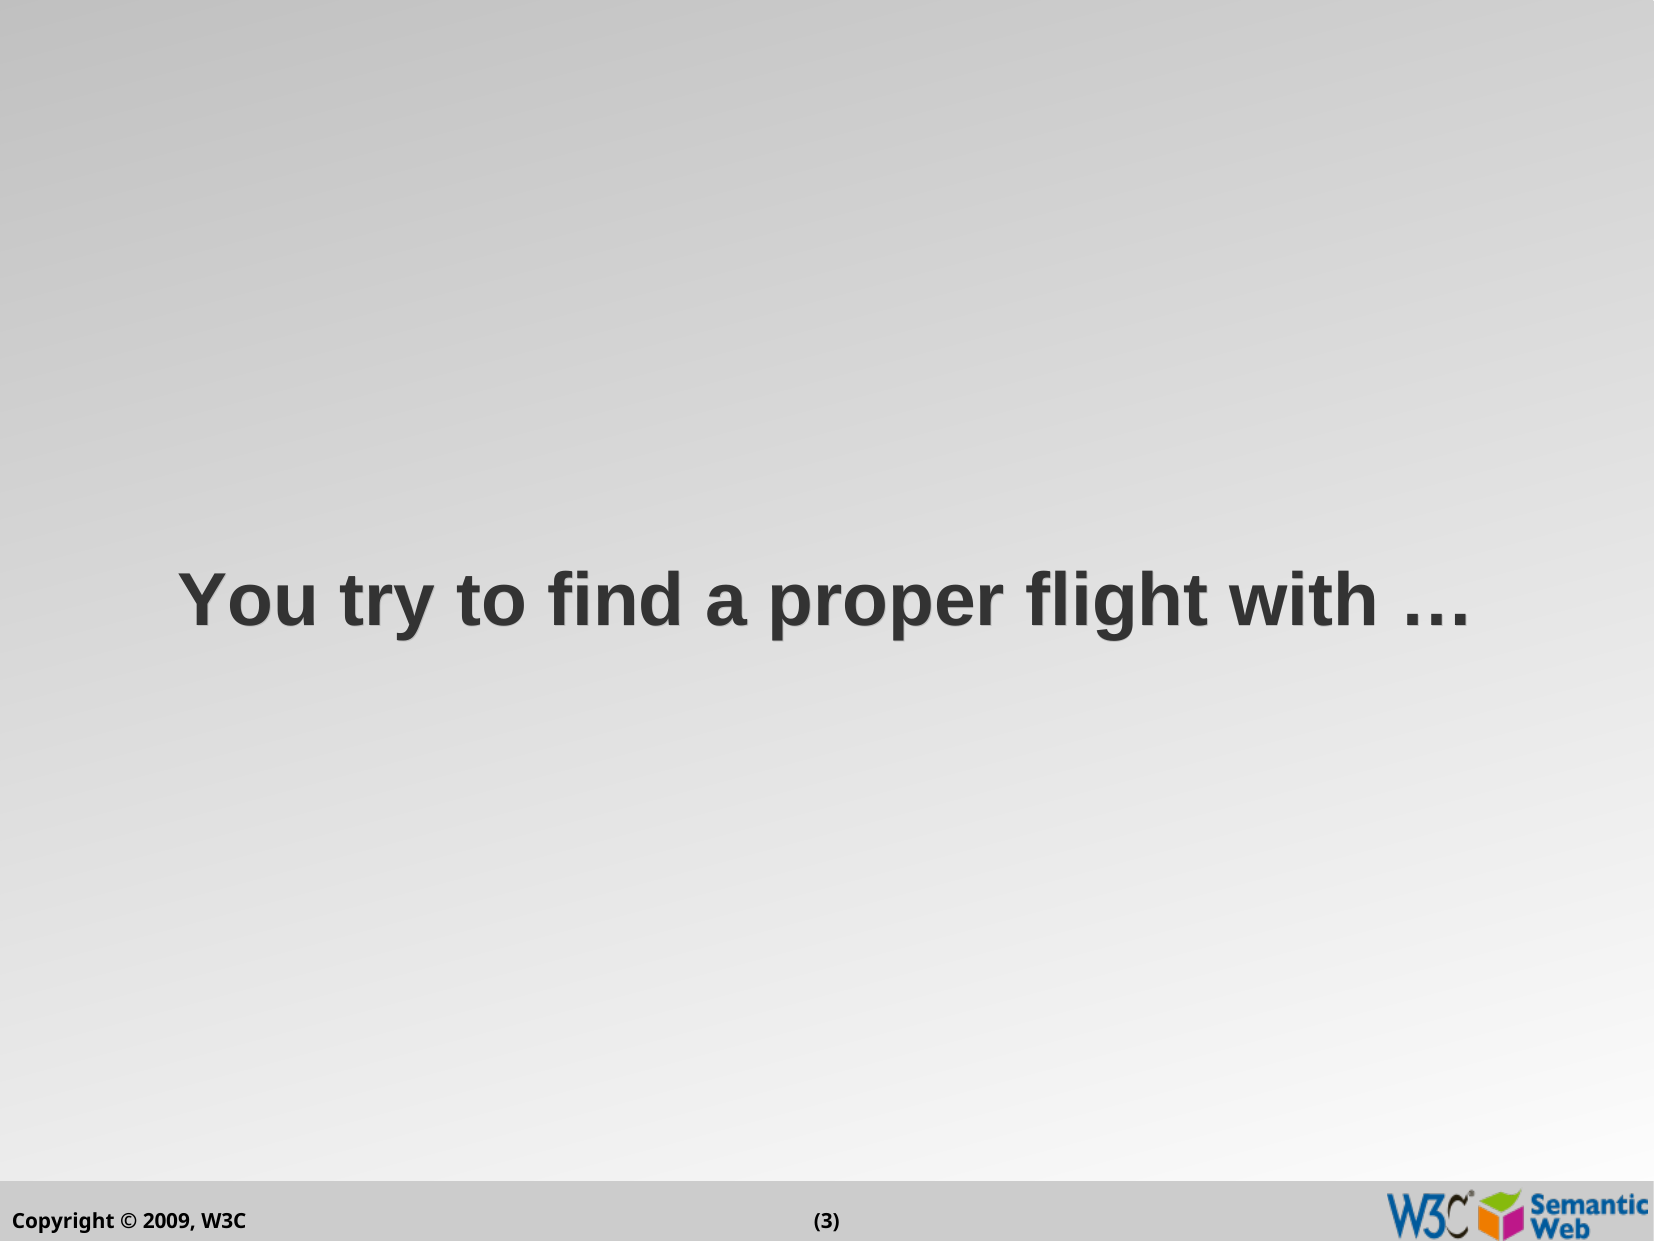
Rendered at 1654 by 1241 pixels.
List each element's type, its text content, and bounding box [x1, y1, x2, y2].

picture [1387, 1187, 1648, 1241]
title You try to find a proper flight with … [59, 546, 1595, 650]
